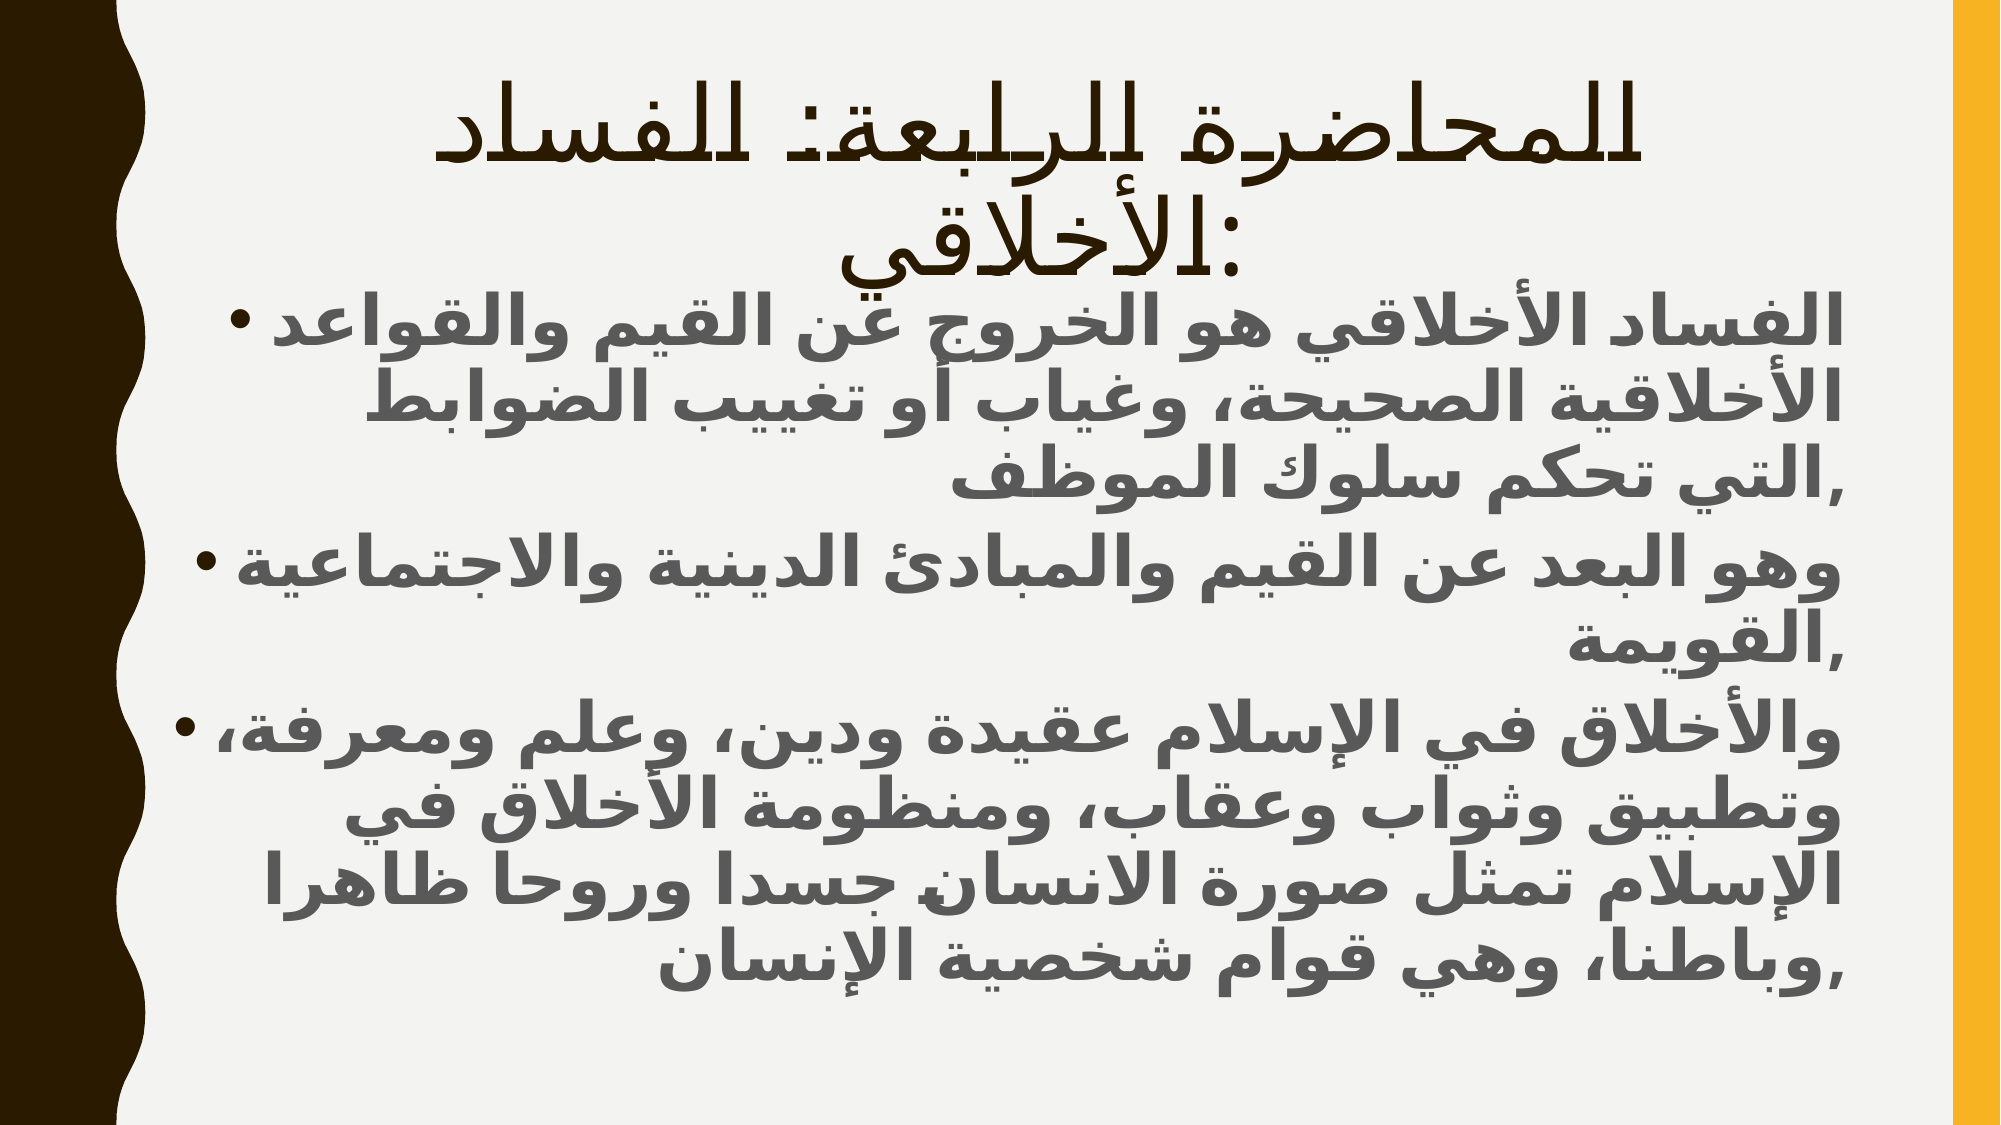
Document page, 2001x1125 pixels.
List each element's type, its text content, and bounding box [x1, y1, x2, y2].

title المحاضرة الرابعة: الفساد الأخلاقي: [205, 62, 1876, 308]
list الفساد الأخلاقي هو الخروج عن القيم والقواعد الأخلاقية الصحيحة، وغياب أو تغييب الضوابط التي تحكم سلوك الموظف, وهو البعد عن القيم والمبادئ الدينية والاجتماعية القويمة, والأخلاق في الإسلام عقيدة ودين، وعلم ومعرفة، وتطبيق وثواب وعقاب، ومنظومة الأخلاق في الإسلام تمثل صورة الانسان جسدا وروحا ظاهرا وباطنا، وهي قوام شخصية الإنسان, [137, 276, 1863, 1066]
